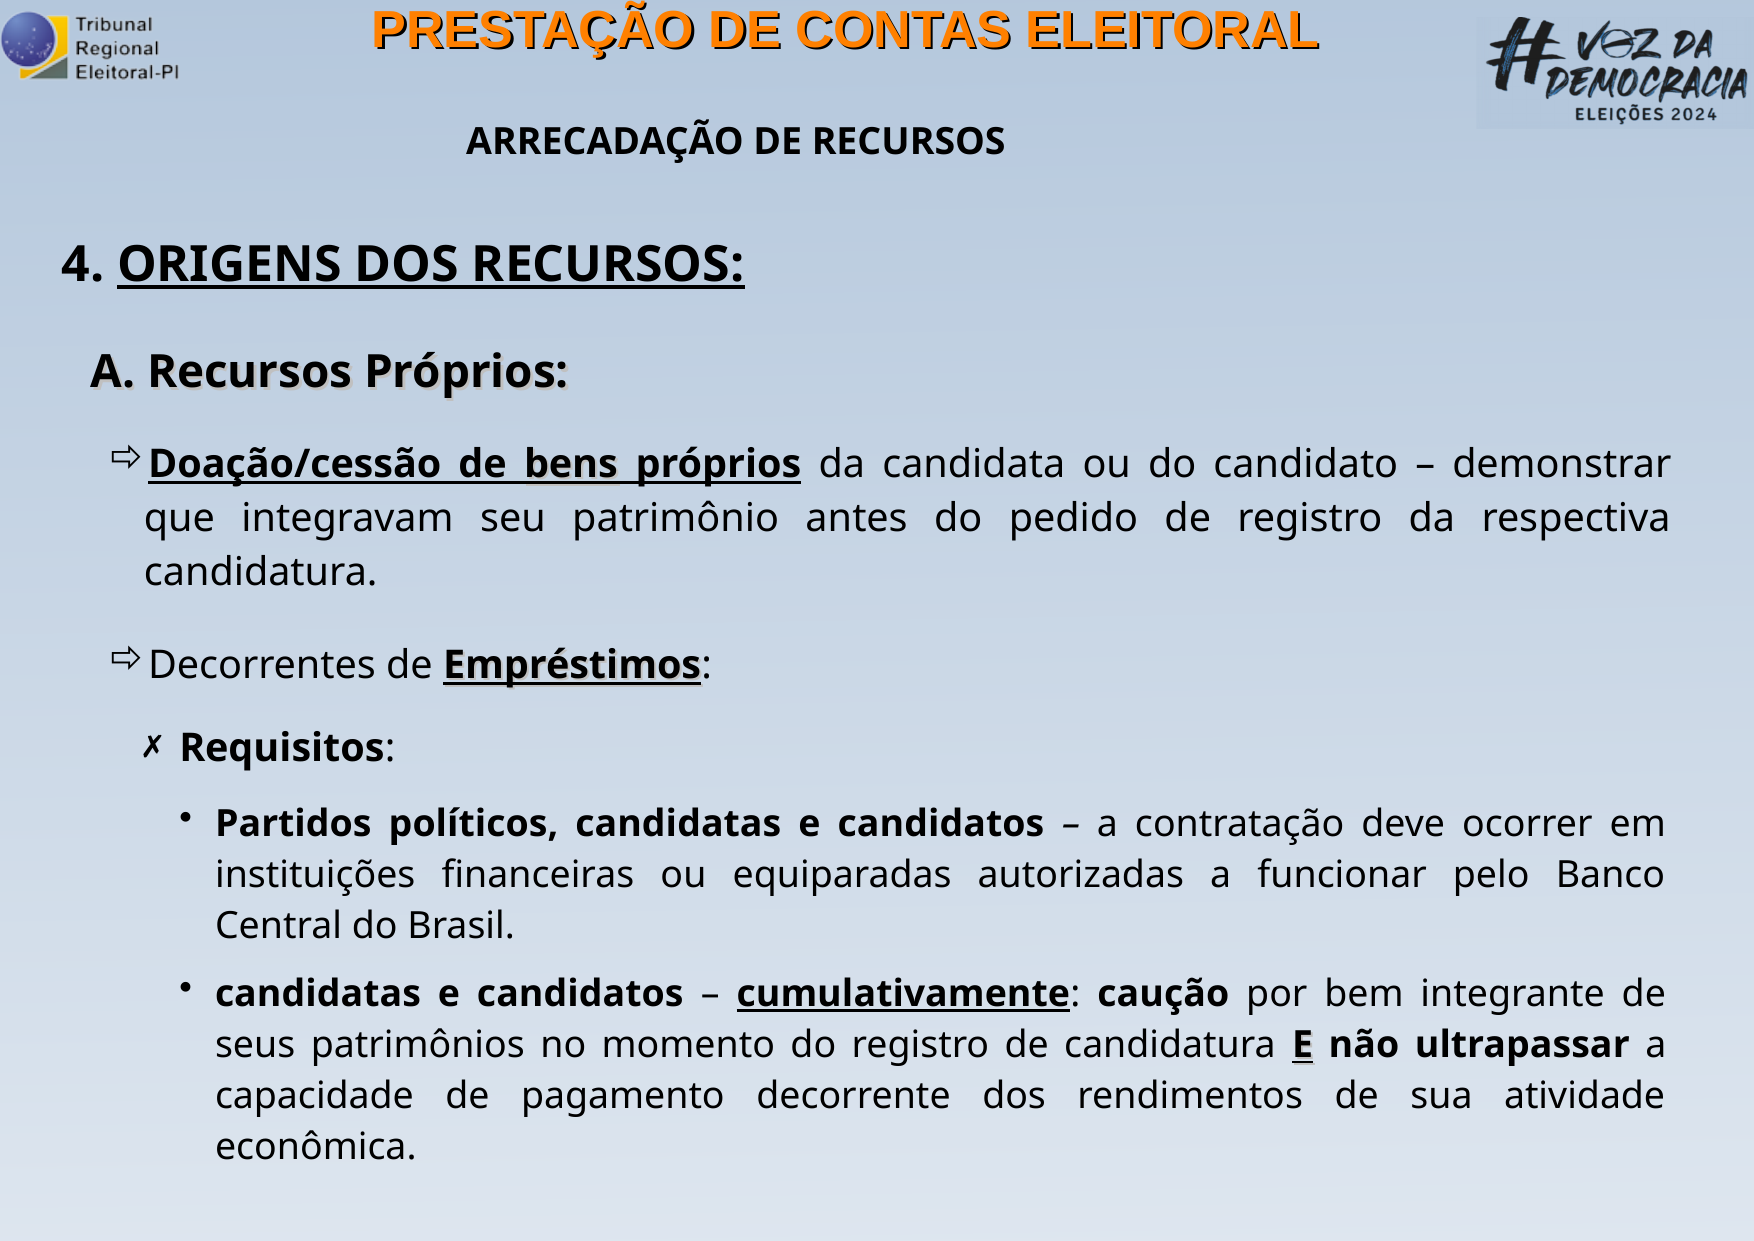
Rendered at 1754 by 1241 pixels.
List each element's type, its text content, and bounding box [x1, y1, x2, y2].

subtitle ORIGENS DOS RECURSOS: A. Recursos Próprios: Doação/cessão de bens próprios da candidata ou do candidato – demonstrar que integravam seu patrimônio antes do pedido de registro da respectiva candidatura. Decorrentes de Empréstimos: Requisitos: Partidos políticos, candidatas e candidatos – a contratação deve ocorrer em instituições financeiras ou equiparadas autorizadas a funcionar pelo Banco Central do Brasil. candidatas e candidatos – cumulativamente: caução por bem integrante de seus patrimônios no momento do registro de candidatura E não ultrapassar a capacidade de pagamento decorrente dos rendimentos de sua atividade econômica. [61, 227, 1685, 1130]
picture [0, 11, 195, 87]
title PRESTAÇÃO DE CONTAS ELEITORAL [207, 0, 1485, 131]
text_box ARRECADAÇÃO DE RECURSOS [451, 107, 1206, 174]
